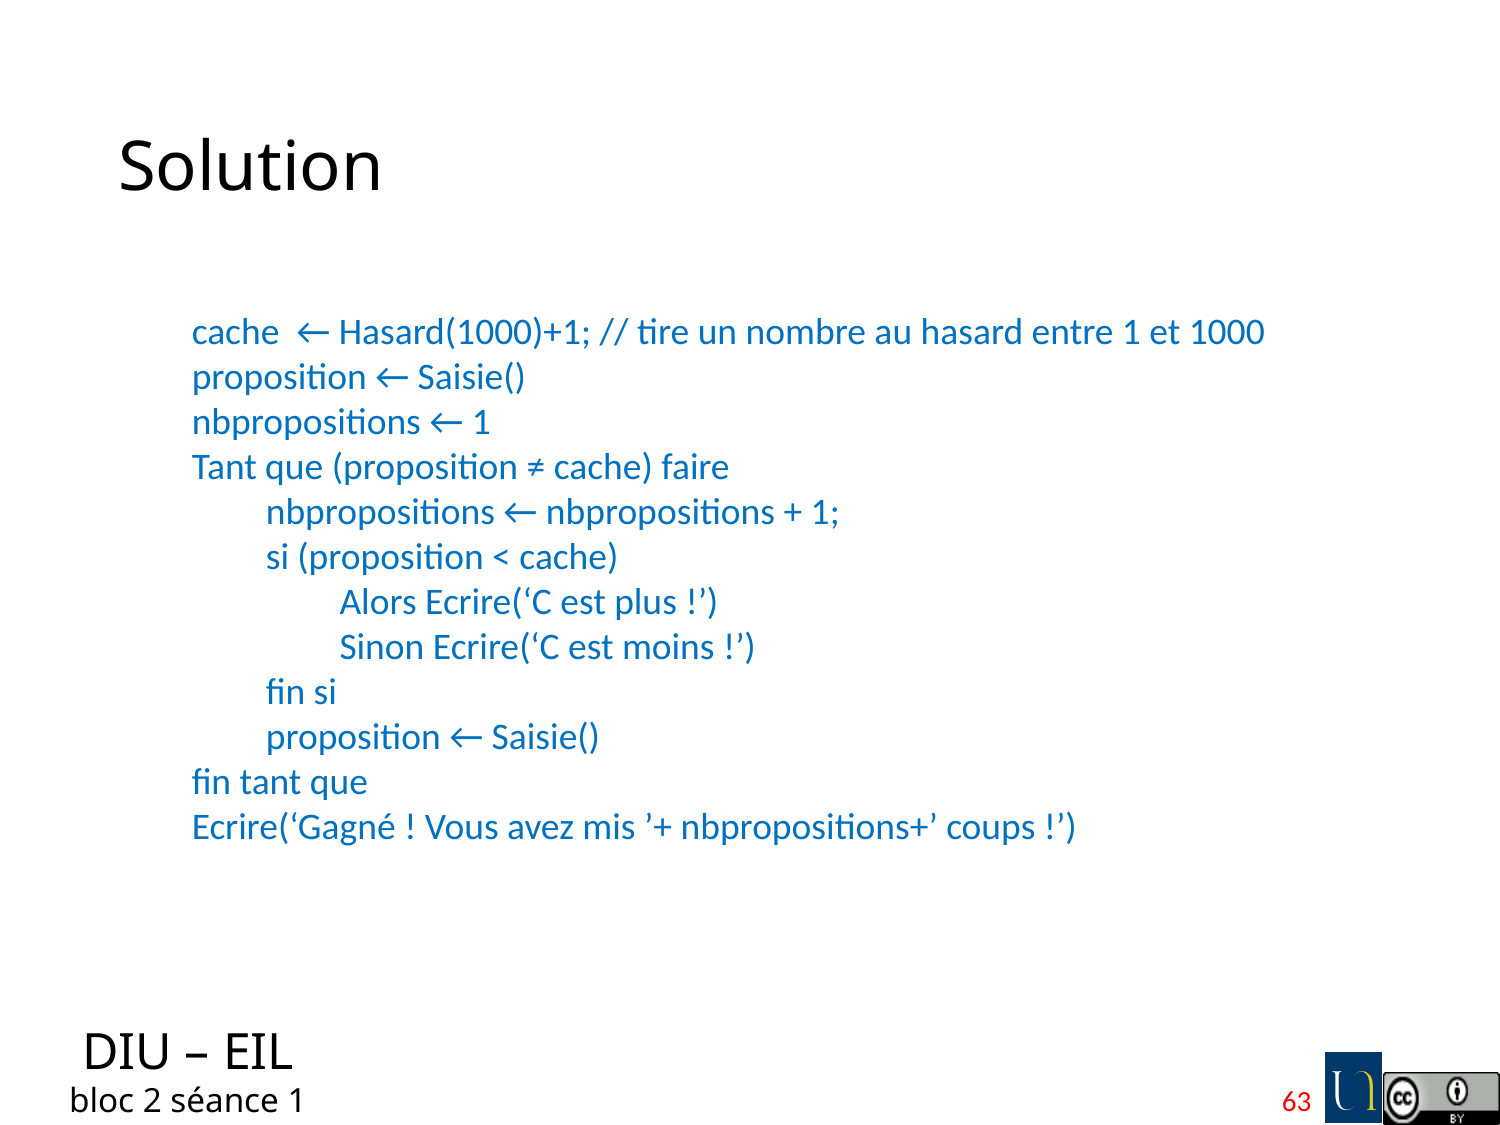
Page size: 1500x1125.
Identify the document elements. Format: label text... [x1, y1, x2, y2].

slide_number <numéro> [1240, 1070, 1327, 1125]
picture [1383, 1072, 1500, 1125]
title Solution [103, 59, 1397, 278]
picture [1325, 1052, 1382, 1123]
list cache ← Hasard(1000)+1; // tire un nombre au hasard entre 1 et 1000 proposition ← Saisie() nbpropositions ← 1 Tant que (proposition ≠ cache) faire nbpropositions ← nbpropositions + 1; si (proposition < cache) Alors Ecrire(‘C est plus !’) Sinon Ecrire(‘C est moins !’) fin si proposition ← Saisie() fin tant que Ecrire(‘Gagné ! Vous avez mis ’+ nbpropositions+’ coups !’) [103, 299, 1397, 1014]
